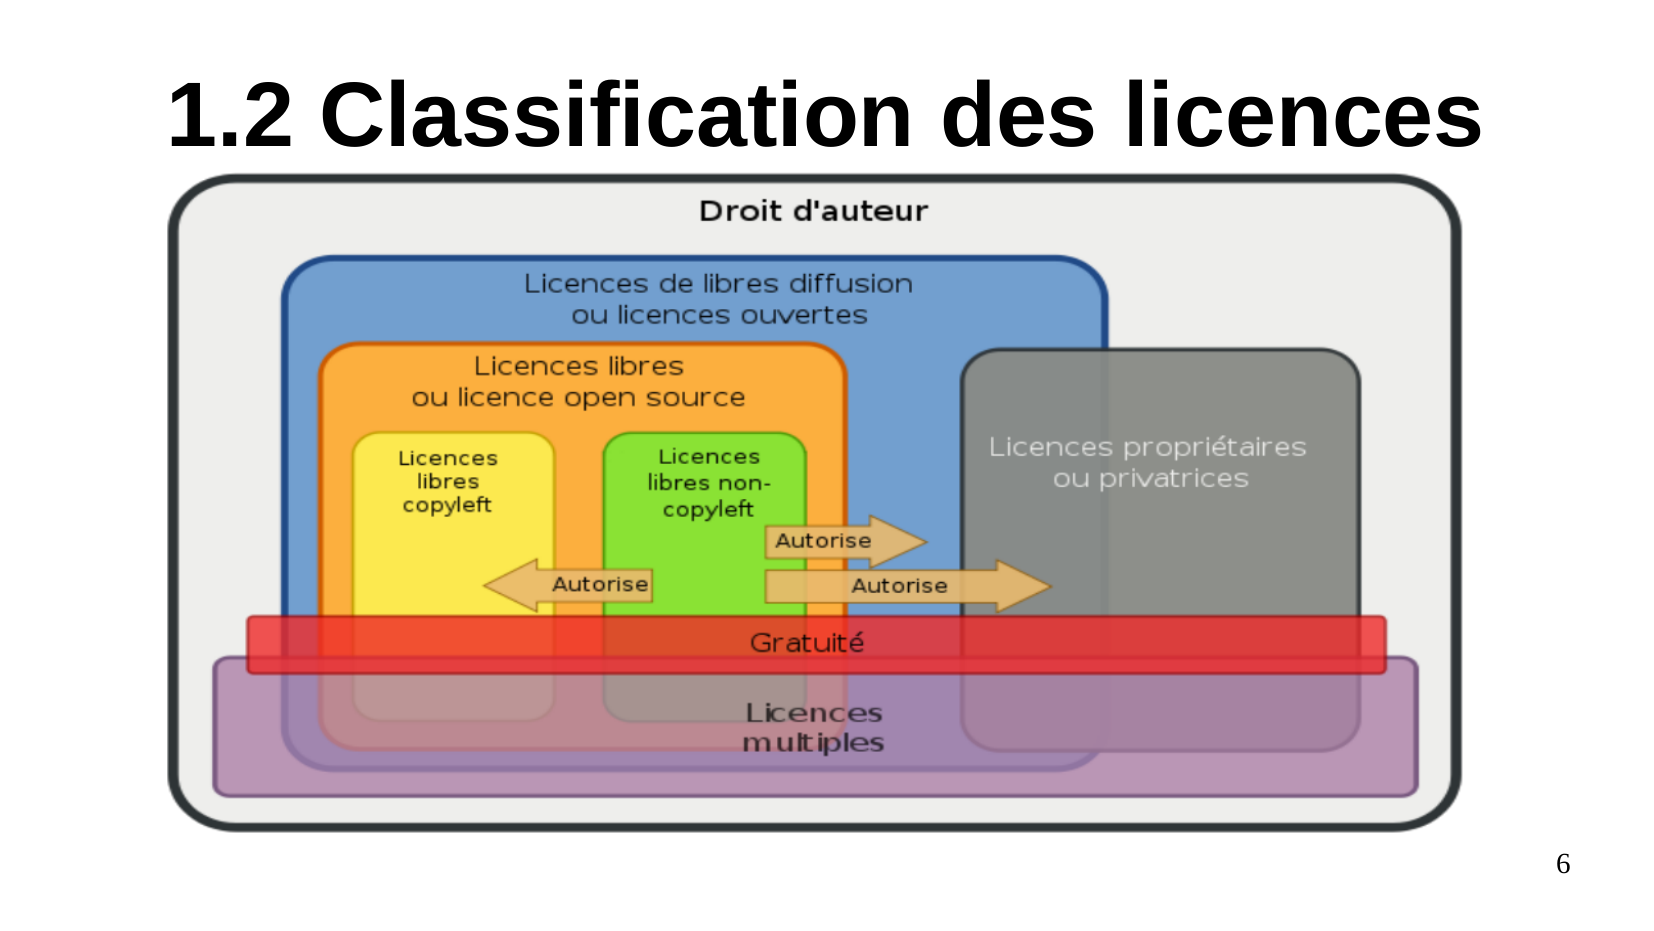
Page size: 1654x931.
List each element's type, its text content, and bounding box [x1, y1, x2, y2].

title 1.2 Classification des licences [82, 37, 1571, 193]
picture [153, 168, 1473, 837]
